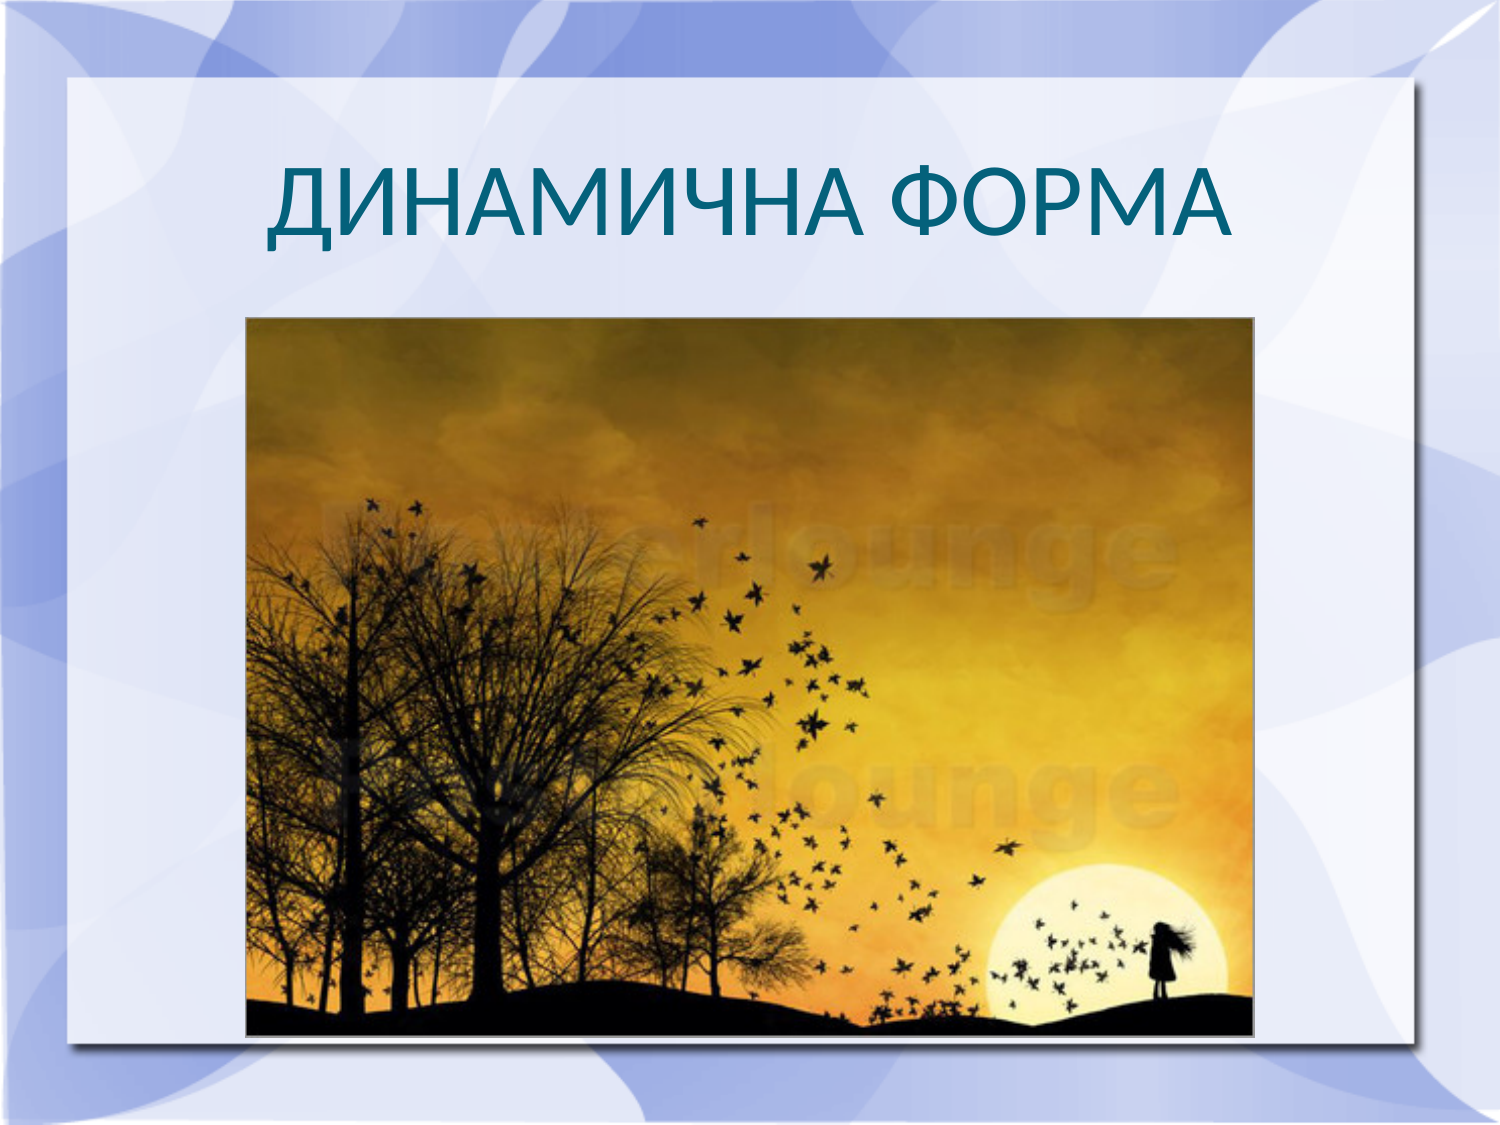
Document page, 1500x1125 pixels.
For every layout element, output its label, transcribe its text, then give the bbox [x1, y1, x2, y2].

title ДИНАМИЧНА ФОРМА [75, 115, 1425, 303]
picture [0, 0, 1500, 1125]
